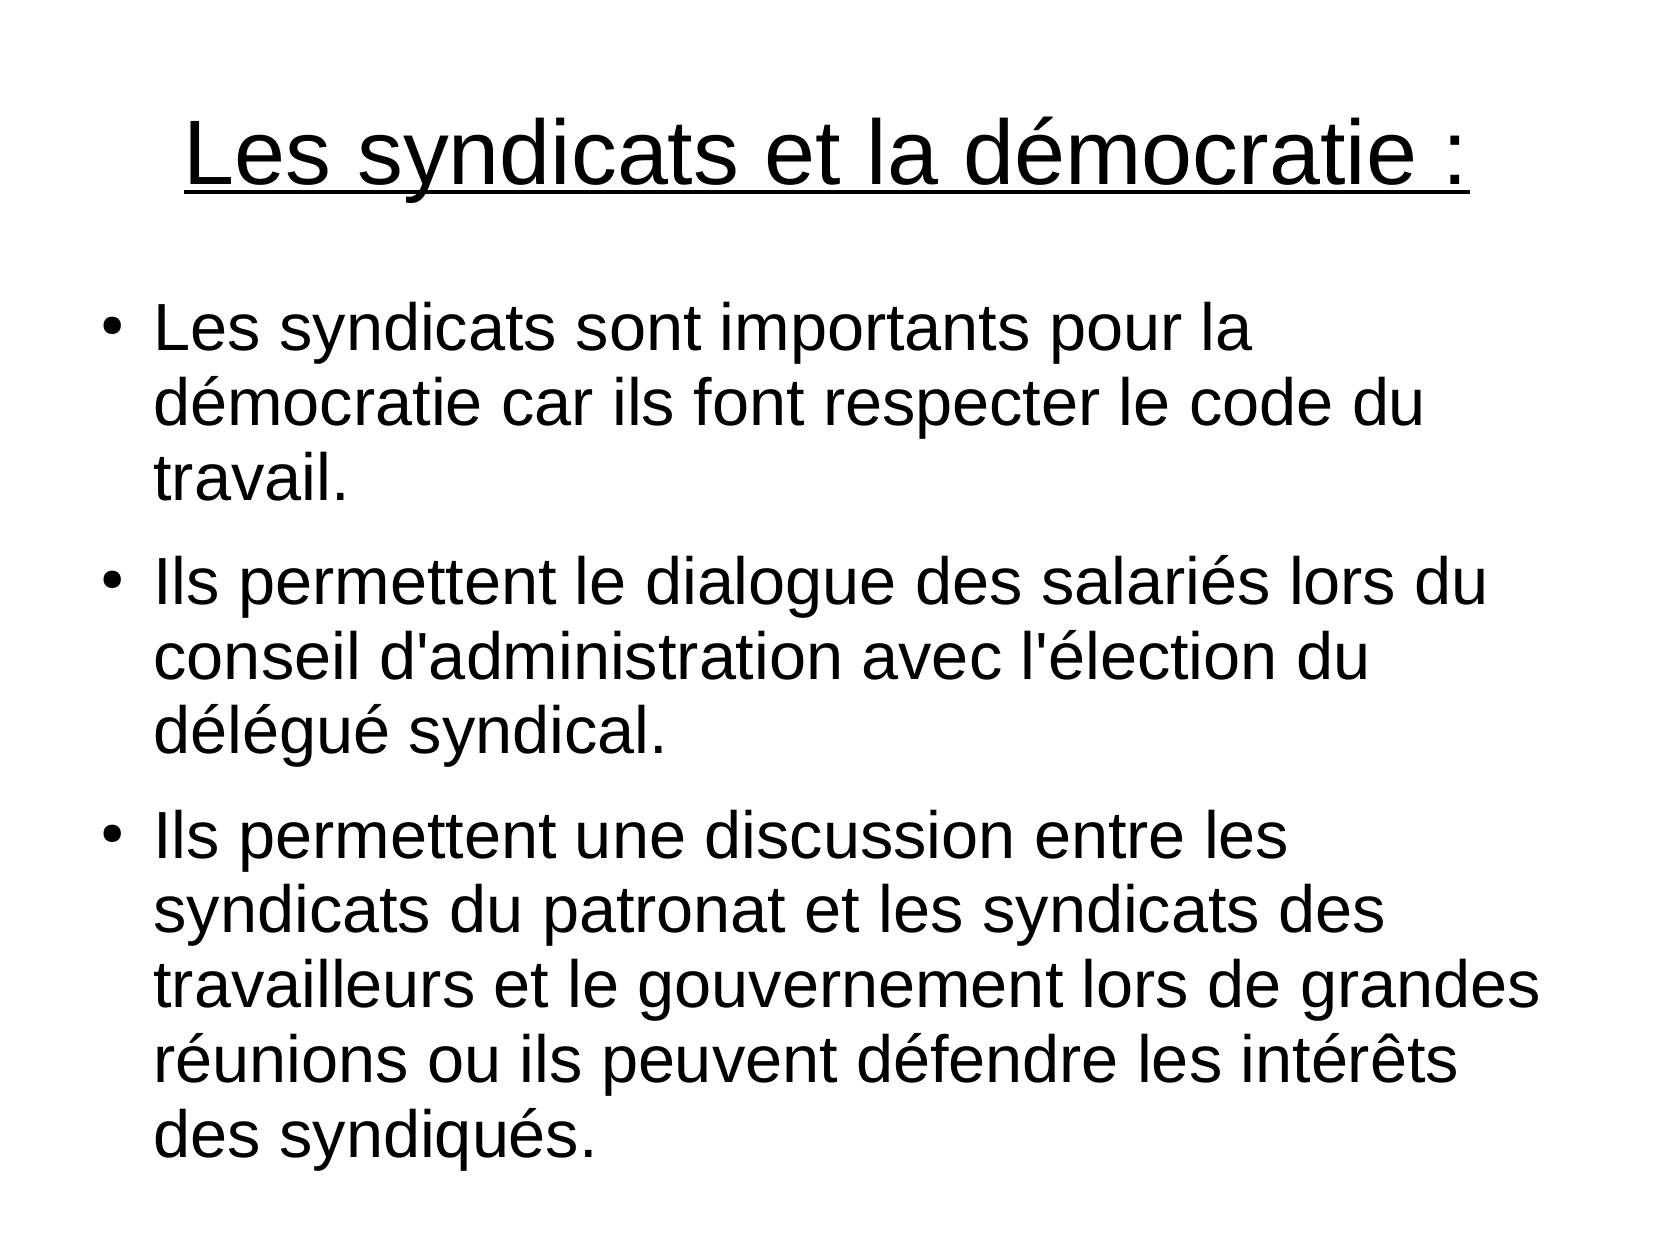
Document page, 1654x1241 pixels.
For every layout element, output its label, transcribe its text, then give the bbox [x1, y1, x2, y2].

title Les syndicats et la démocratie : [82, 49, 1571, 257]
list Les syndicats sont importants pour la démocratie car ils font respecter le code du travail. Ils permettent le dialogue des salariés lors du conseil d'administration avec l'élection du délégué syndical. Ils permettent une discussion entre les syndicats du patronat et les syndicats des travailleurs et le gouvernement lors de grandes réunions ou ils peuvent défendre les intérêts des syndiqués. [82, 290, 1571, 1172]
